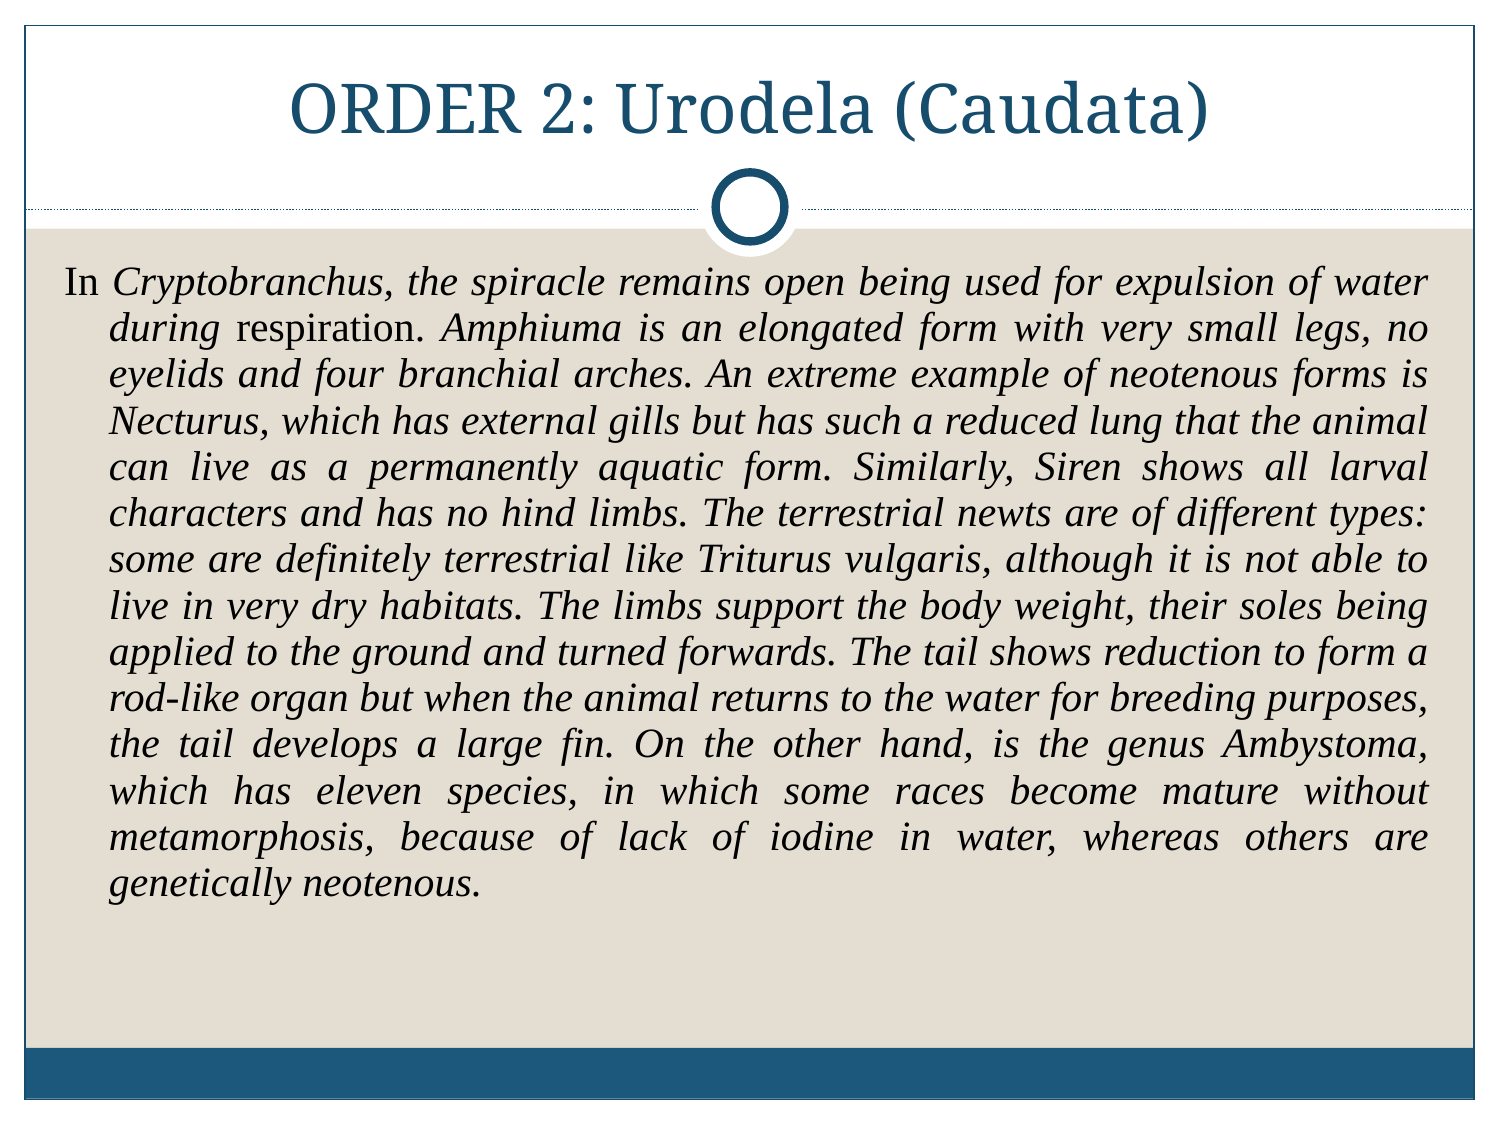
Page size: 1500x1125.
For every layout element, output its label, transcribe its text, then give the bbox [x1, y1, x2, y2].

title ORDER 2: Urodela (Caudata) [49, 37, 1450, 162]
list In Cryptobranchus, the spiracle remains open being used for expulsion of water during respiration. Amphiuma is an elongated form with very small legs, no eyelids and four branchial arches. An extreme example of neotenous forms is Necturus, which has external gills but has such a reduced lung that the animal can live as a permanently aquatic form. Similarly, Siren shows all larval characters and has no hind limbs. The terrestrial newts are of different types: some are definitely terrestrial like Triturus vulgaris, although it is not able to live in very dry habitats. The limbs support the body weight, their soles being applied to the ground and turned forwards. The tail shows reduction to form a rod-like organ but when the animal returns to the water for breeding purposes, the tail develops a large fin. On the other hand, is the genus Ambystoma, which has eleven species, in which some races become mature without metamorphosis, because of lack of iodine in water, whereas others are genetically neotenous. [49, 250, 1445, 1117]
